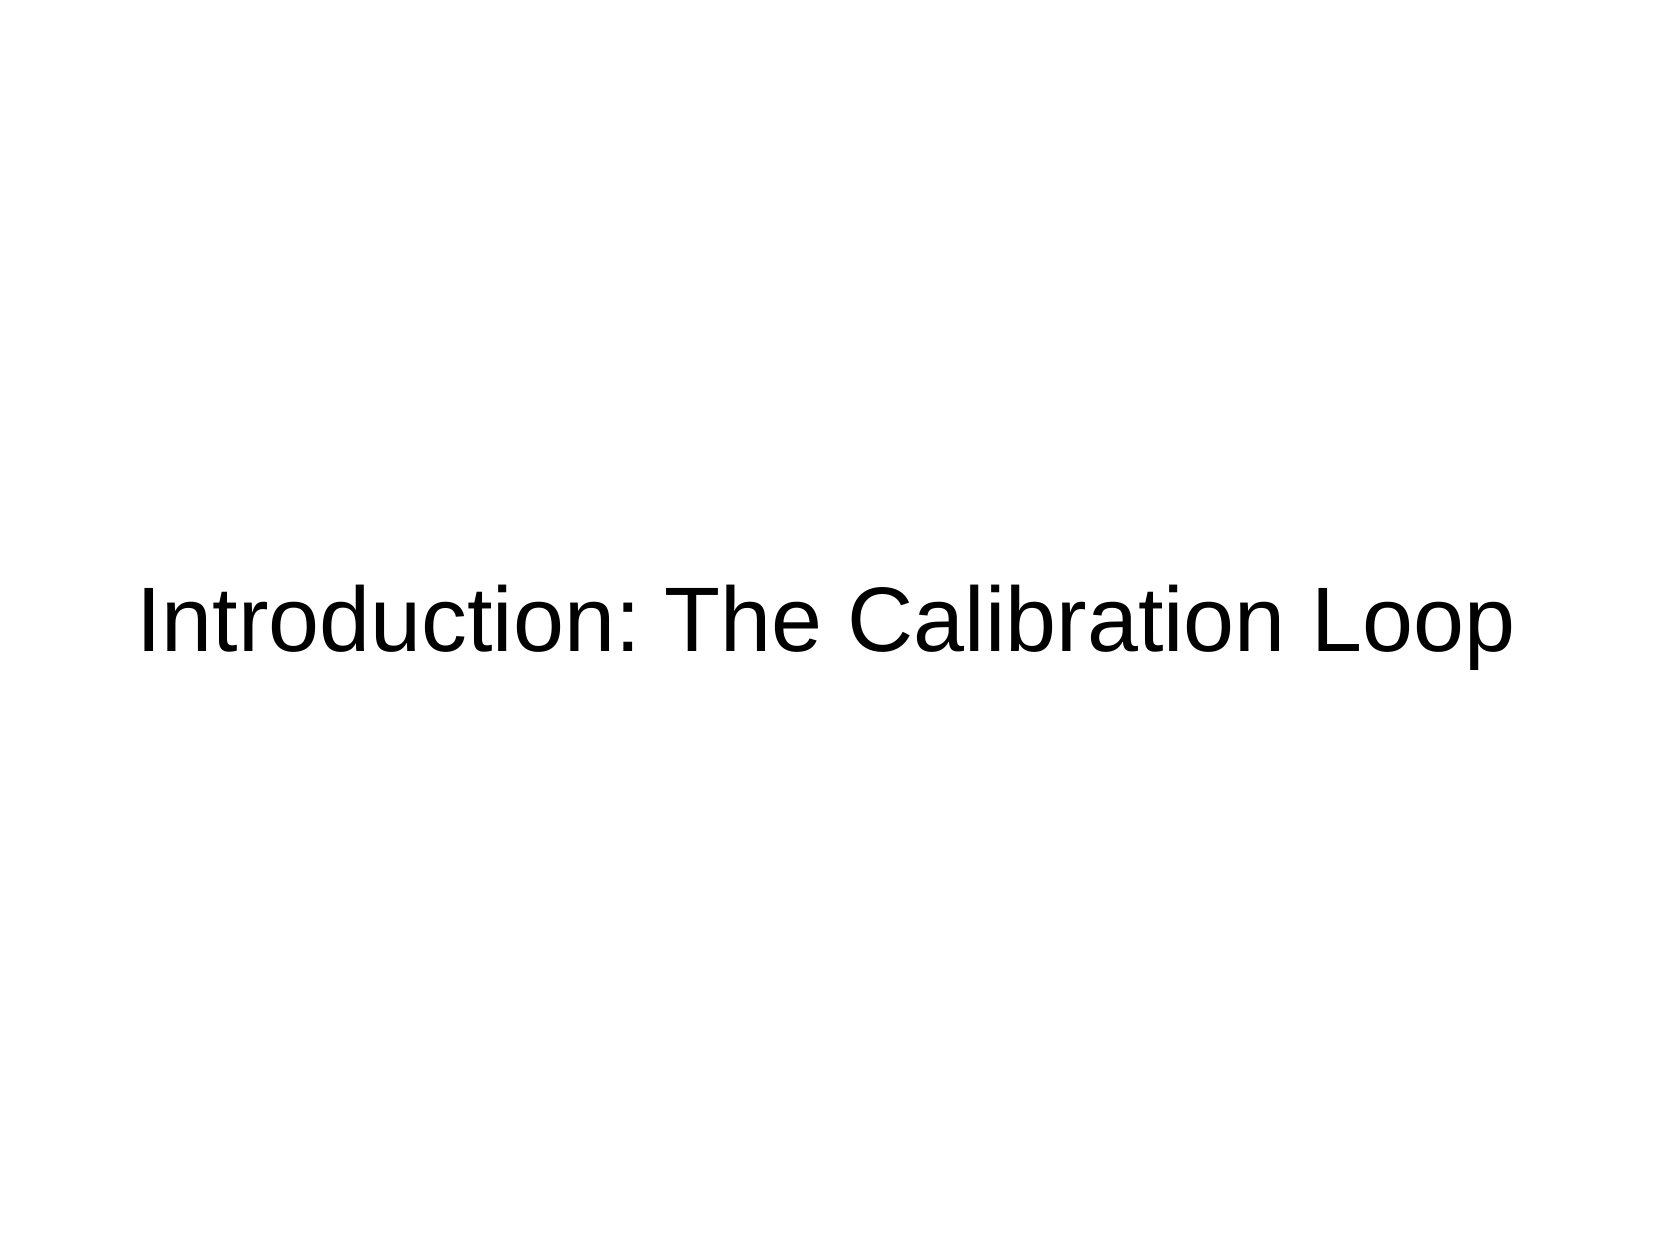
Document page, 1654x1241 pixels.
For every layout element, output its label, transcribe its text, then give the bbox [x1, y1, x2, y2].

title Introduction: The Calibration Loop [82, 523, 1571, 716]
